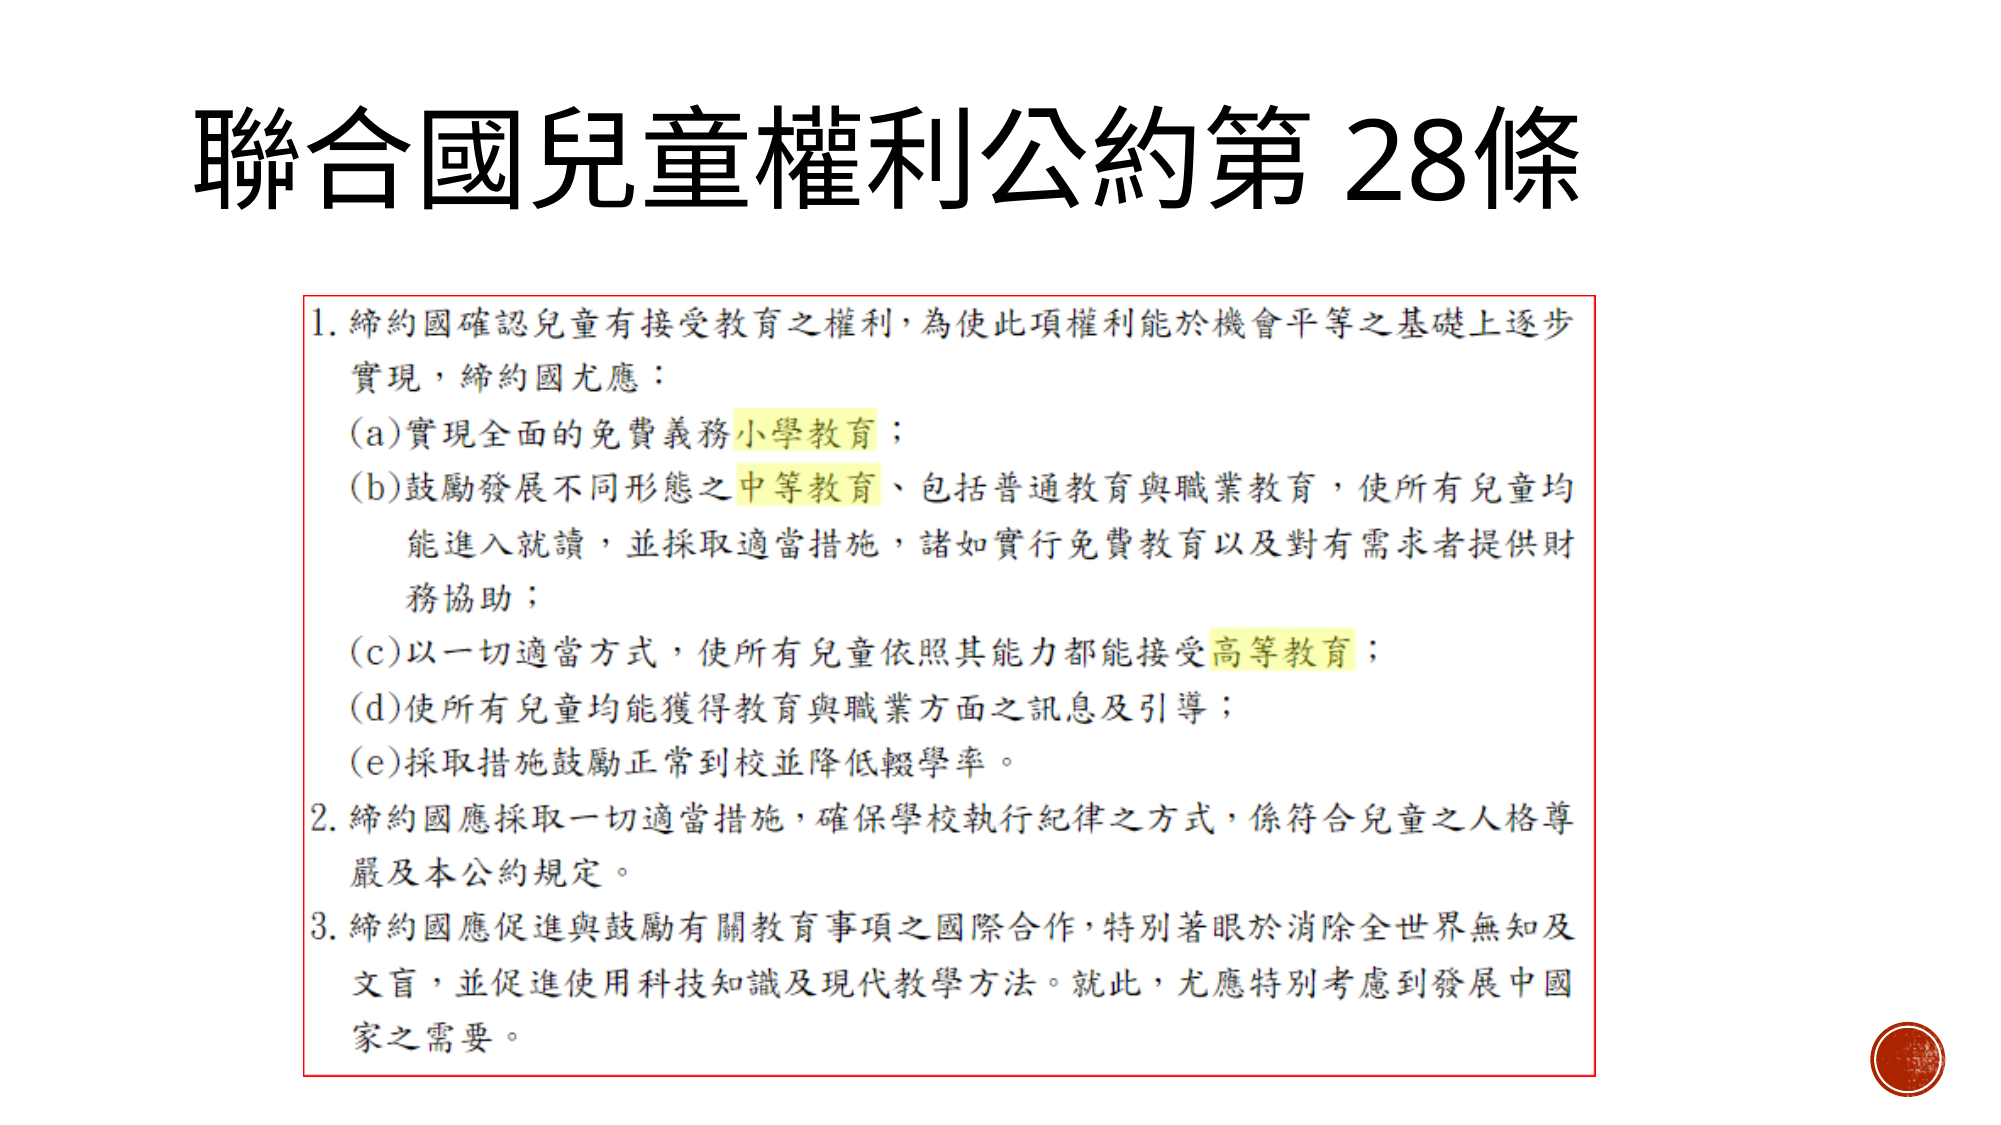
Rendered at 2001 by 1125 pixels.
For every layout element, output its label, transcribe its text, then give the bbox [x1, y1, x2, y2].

title 聯合國兒童權利公約第28條 [175, 79, 1826, 240]
picture [303, 295, 1596, 1077]
